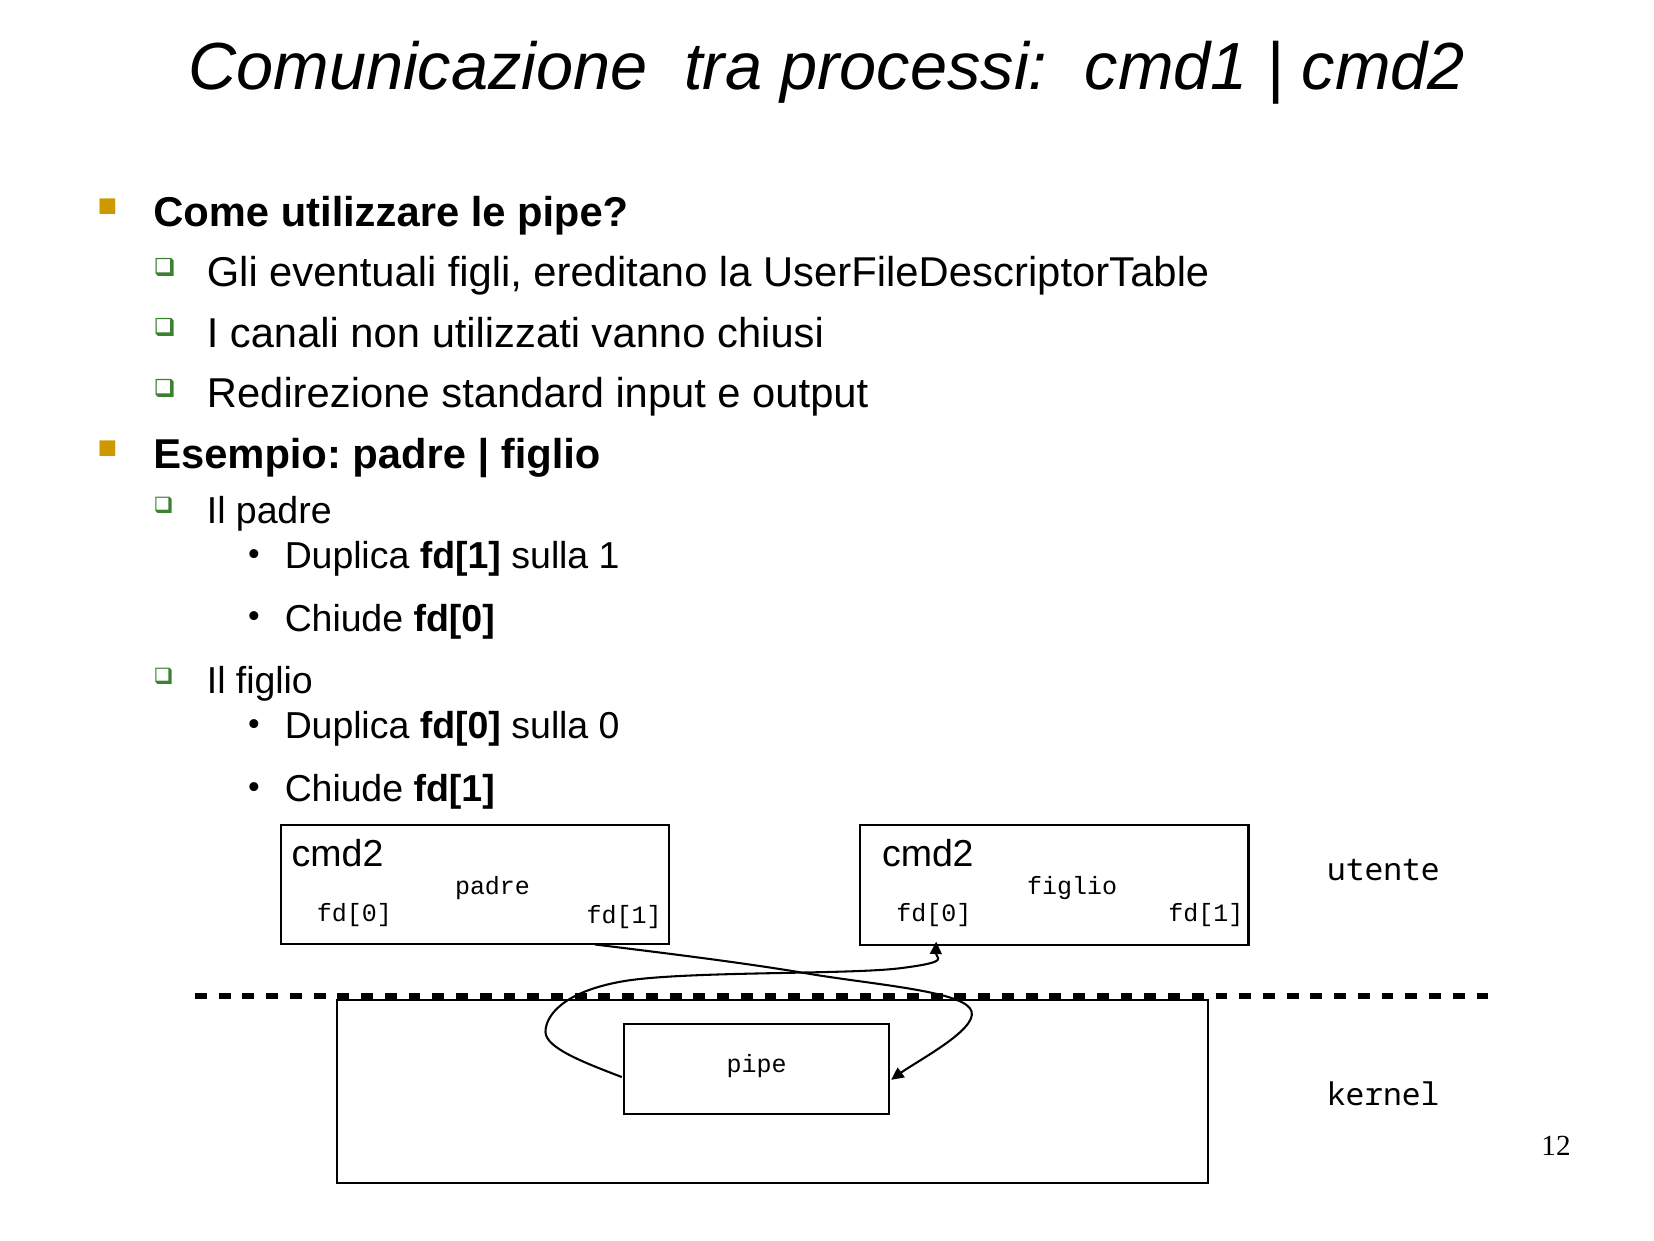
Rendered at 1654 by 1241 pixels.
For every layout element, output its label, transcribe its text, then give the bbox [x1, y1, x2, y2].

text_box kernel [1276, 1067, 1455, 1120]
text_box utente [1276, 841, 1455, 895]
text_box cmd2 [867, 825, 1033, 882]
text_box fd[0] [266, 888, 407, 934]
text_box cmd2 [276, 825, 442, 882]
text_box padre [280, 824, 670, 945]
list Come utilizzare le pipe? Gli eventuali figli, ereditano la UserFileDescriptorTable I canali non utilizzati vanno chiusi Redirezione standard input e output Esempio: padre | figlio Il padre Duplica fd[1] sulla 1 Chiude fd[0] Il figlio Duplica fd[0] sulla 0 Chiude fd[1] [587, 974, 931, 997]
text_box fd[1] [1118, 888, 1259, 935]
text_box pipe [676, 1039, 802, 1086]
text_box fd[0] [846, 888, 987, 935]
title Comunicazione tra processi: cmd1 | cmd2 [82, 14, 1571, 221]
text_box fd[1] [536, 891, 677, 937]
text_box figlio [860, 825, 1249, 945]
text_box [336, 1000, 1208, 1184]
list Come utilizzare le pipe? Gli eventuali figli, ereditano la UserFileDescriptorTable I canali non utilizzati vanno chiusi Redirezione standard input e output Esempio: padre | figlio Il padre Duplica fd[1] sulla 1 Chiude fd[0] Il figlio Duplica fd[0] sulla 0 Chiude fd[1] [82, 177, 1562, 997]
